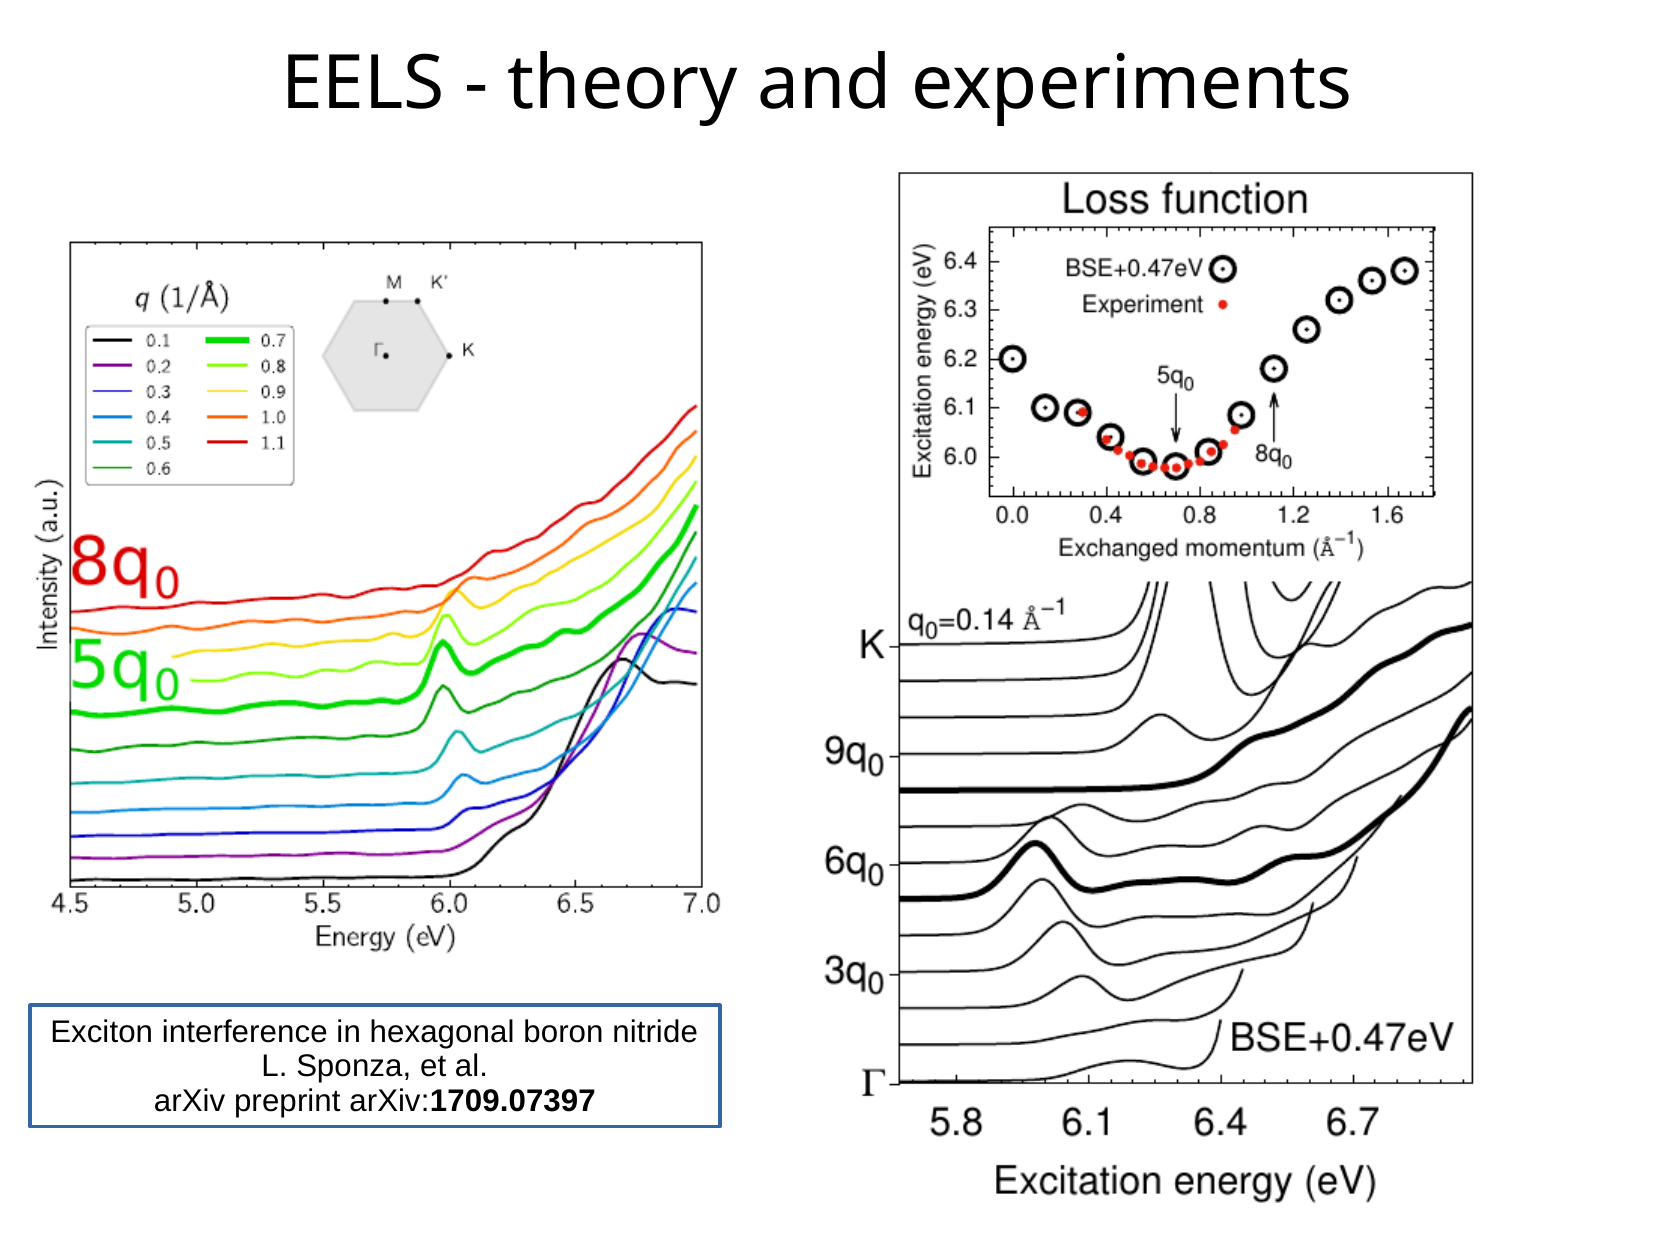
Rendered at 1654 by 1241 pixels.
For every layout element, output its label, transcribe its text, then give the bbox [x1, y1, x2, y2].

picture [810, 153, 1508, 1231]
title EELS - theory and experiments [82, 12, 1571, 147]
picture [15, 209, 753, 960]
text_box Exciton interference in hexagonal boron nitride L. Sponza, et al. arXiv preprint arXiv:1709.07397 [30, 1005, 721, 1127]
